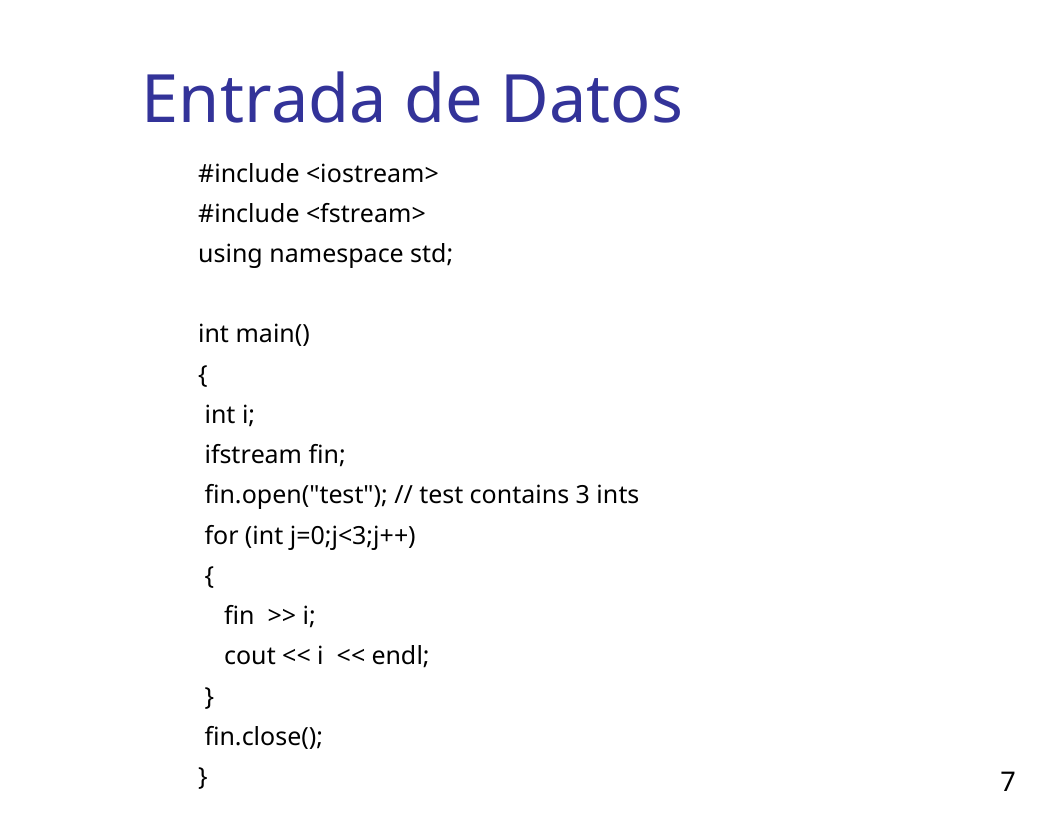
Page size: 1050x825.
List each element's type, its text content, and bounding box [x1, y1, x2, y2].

list #include <iostream> #include <fstream> using namespace std; int main() { int i; ifstream fin; fin.open("test"); // test contains 3 ints for (int j=0;j<3;j++) { fin >> i; cout << i << endl; } fin.close(); } [187, 150, 1024, 774]
title Entrada de Datos [131, 27, 1026, 148]
